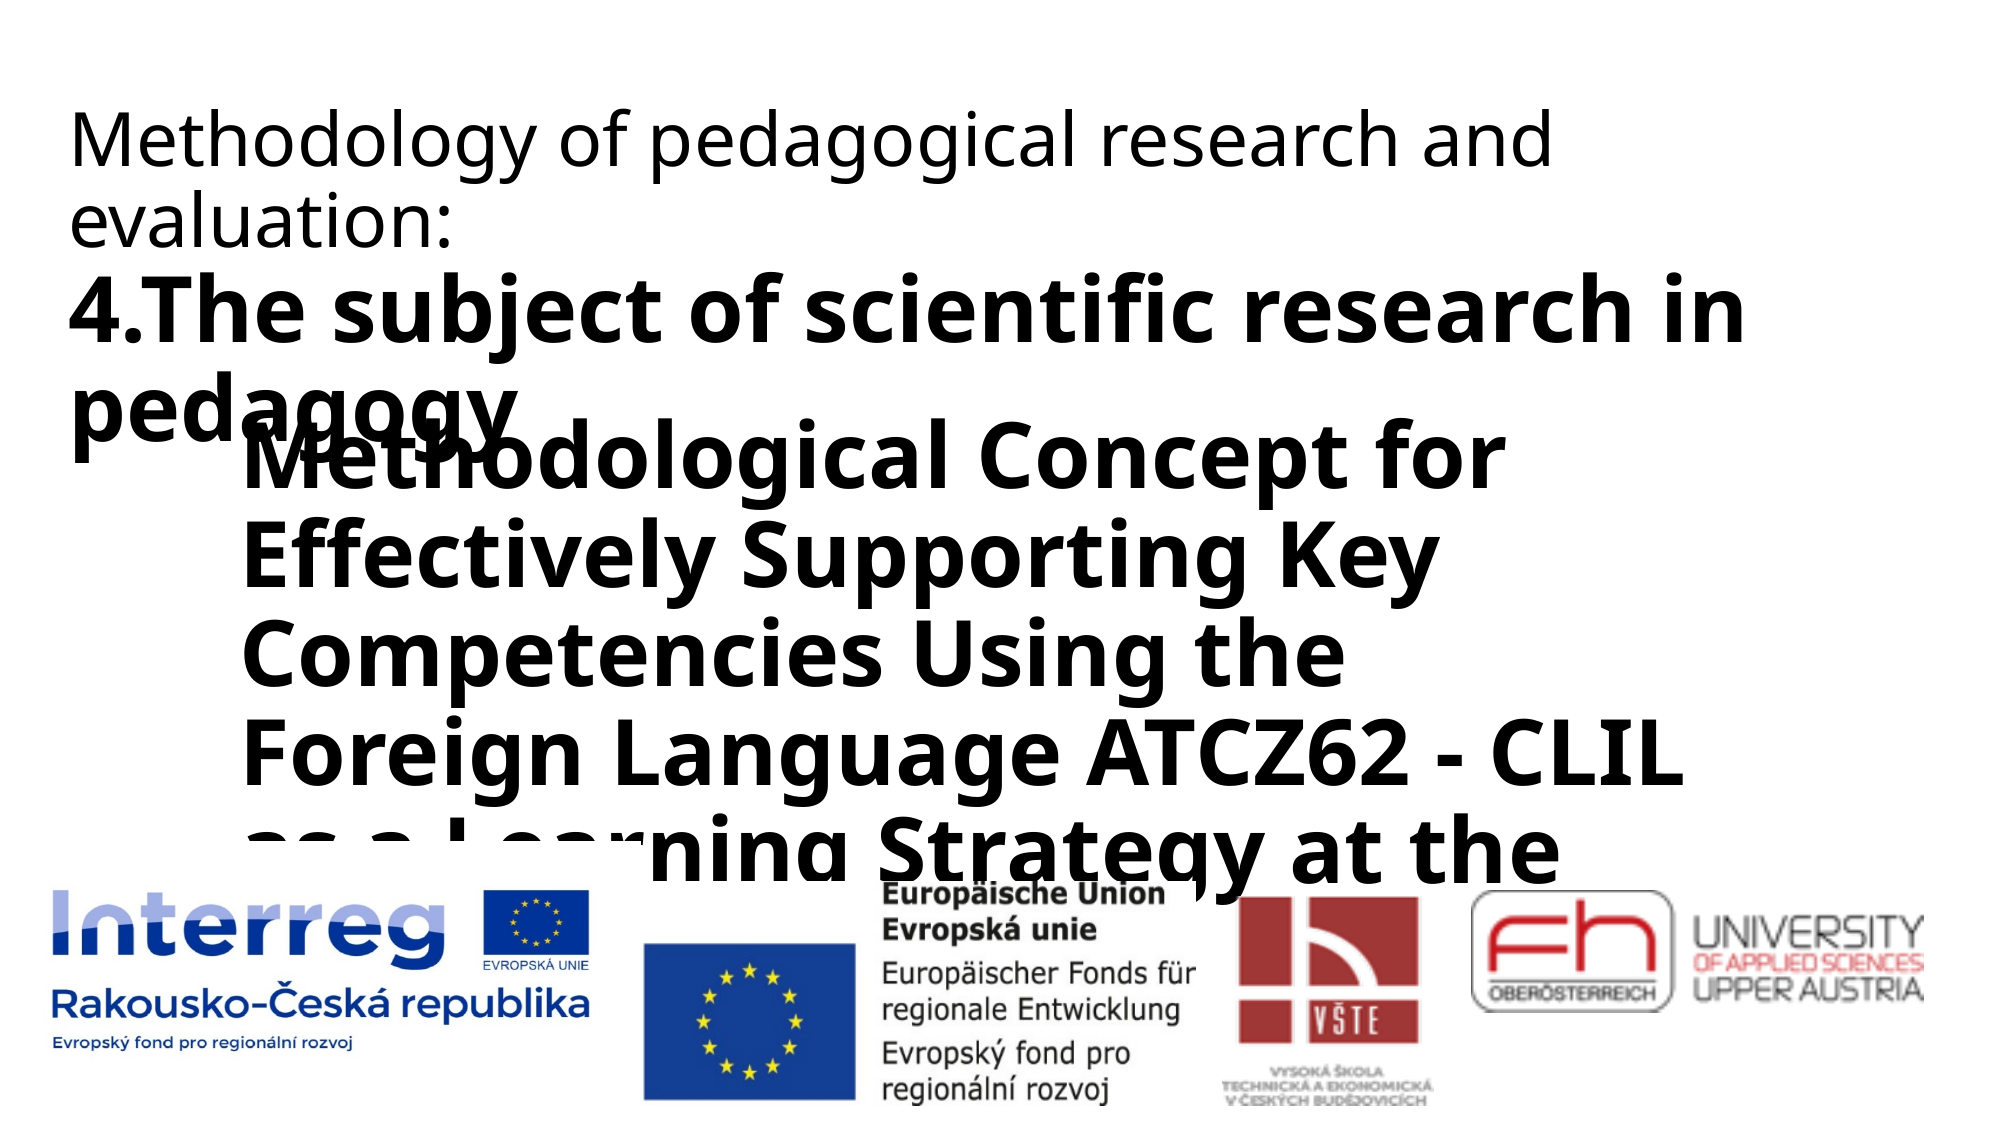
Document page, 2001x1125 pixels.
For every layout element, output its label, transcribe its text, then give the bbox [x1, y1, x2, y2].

title Methodology of pedagogical research and evaluation: 4.The subject of scientific research in pedagogy [53, 94, 1924, 511]
picture [0, 841, 1196, 1125]
picture [1471, 890, 1924, 1013]
subtitle Methodological Concept for Effectively Supporting Key Competencies Using the Foreign Language ATCZ62 - CLIL as a Learning Strategy at the College [224, 401, 1725, 674]
picture [1222, 896, 1434, 1106]
